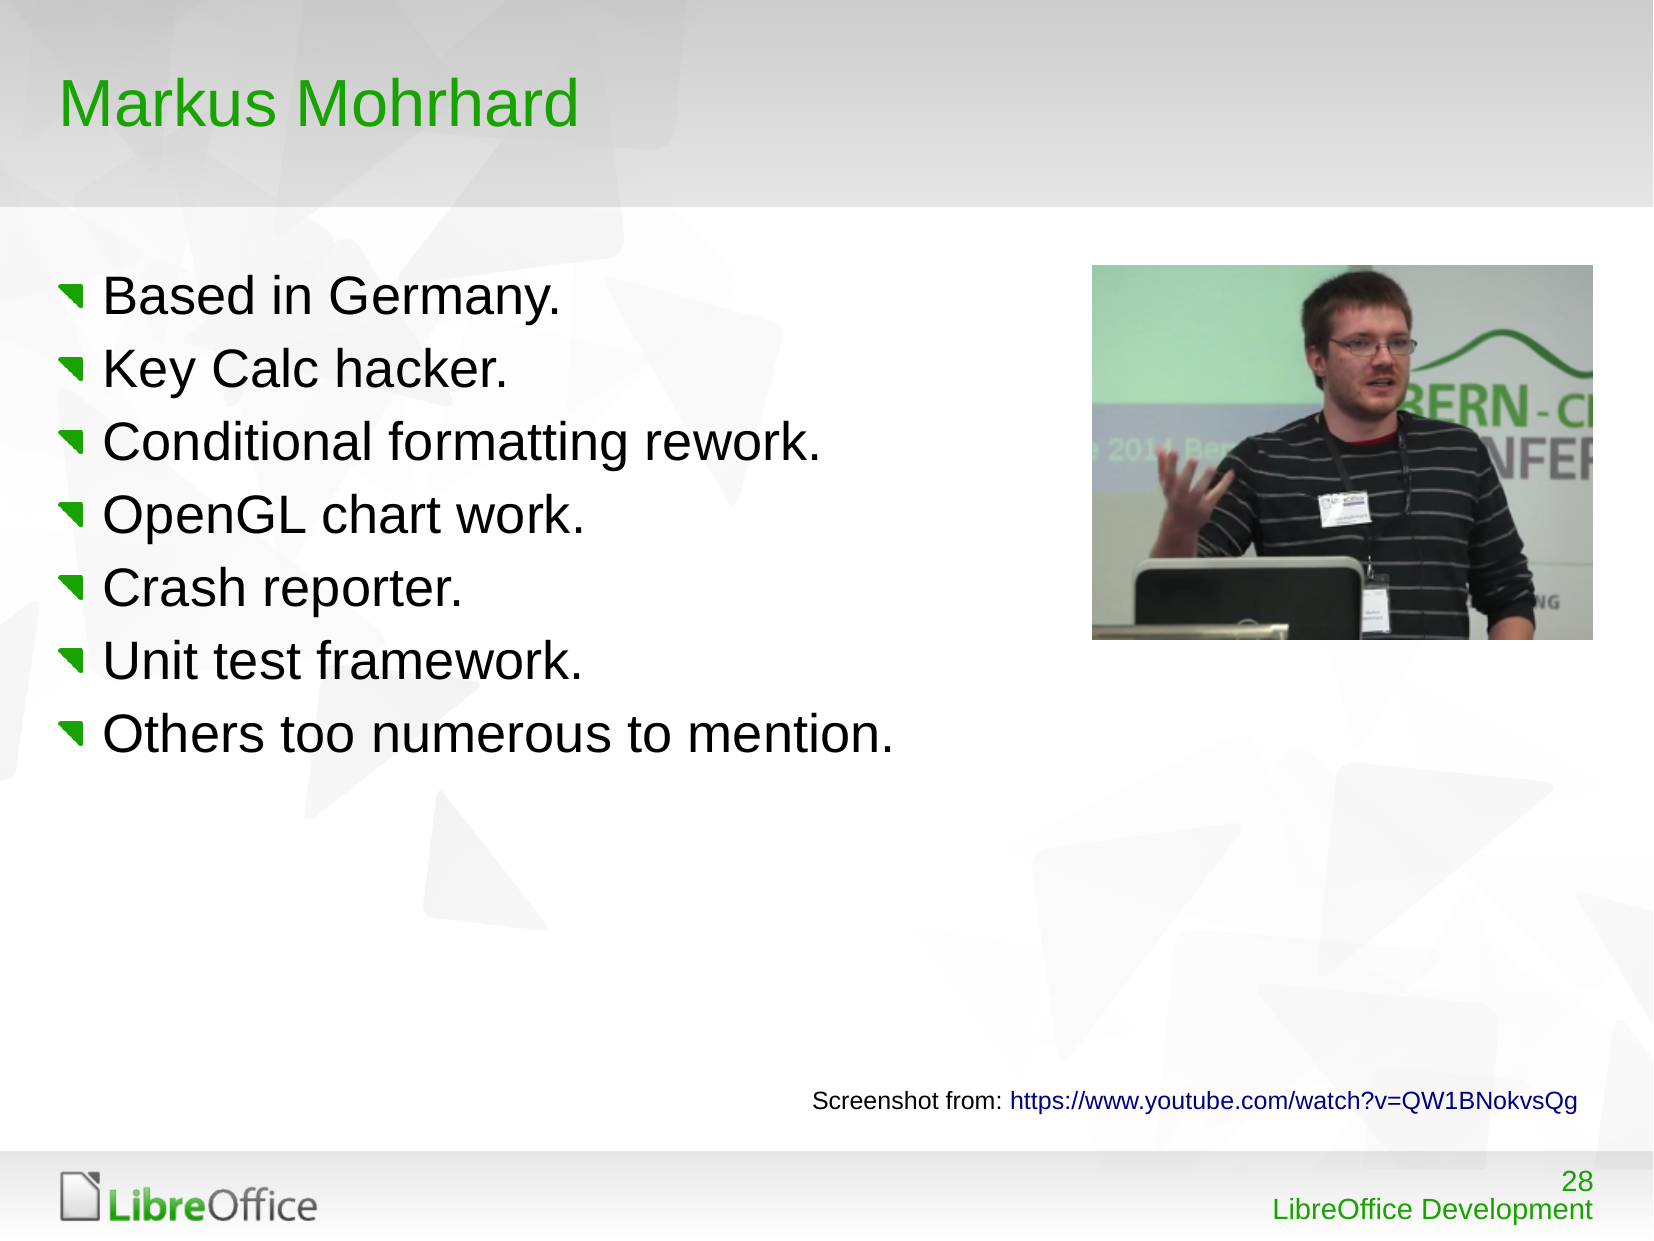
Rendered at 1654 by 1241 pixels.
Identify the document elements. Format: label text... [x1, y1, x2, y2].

picture [915, 265, 1653, 1170]
title Markus Mohrhard [58, 29, 1594, 178]
list Based in Germany. Key Calc hacker. Conditional formatting rework. OpenGL chart work. Crash reporter. Unit test framework. Others too numerous to mention. [58, 265, 945, 986]
picture [41, 1152, 337, 1241]
picture [0, 0, 783, 931]
text_box Screenshot from: https://www.youtube.com/watch?v=QW1BNokvsQg [797, 1079, 1601, 1123]
